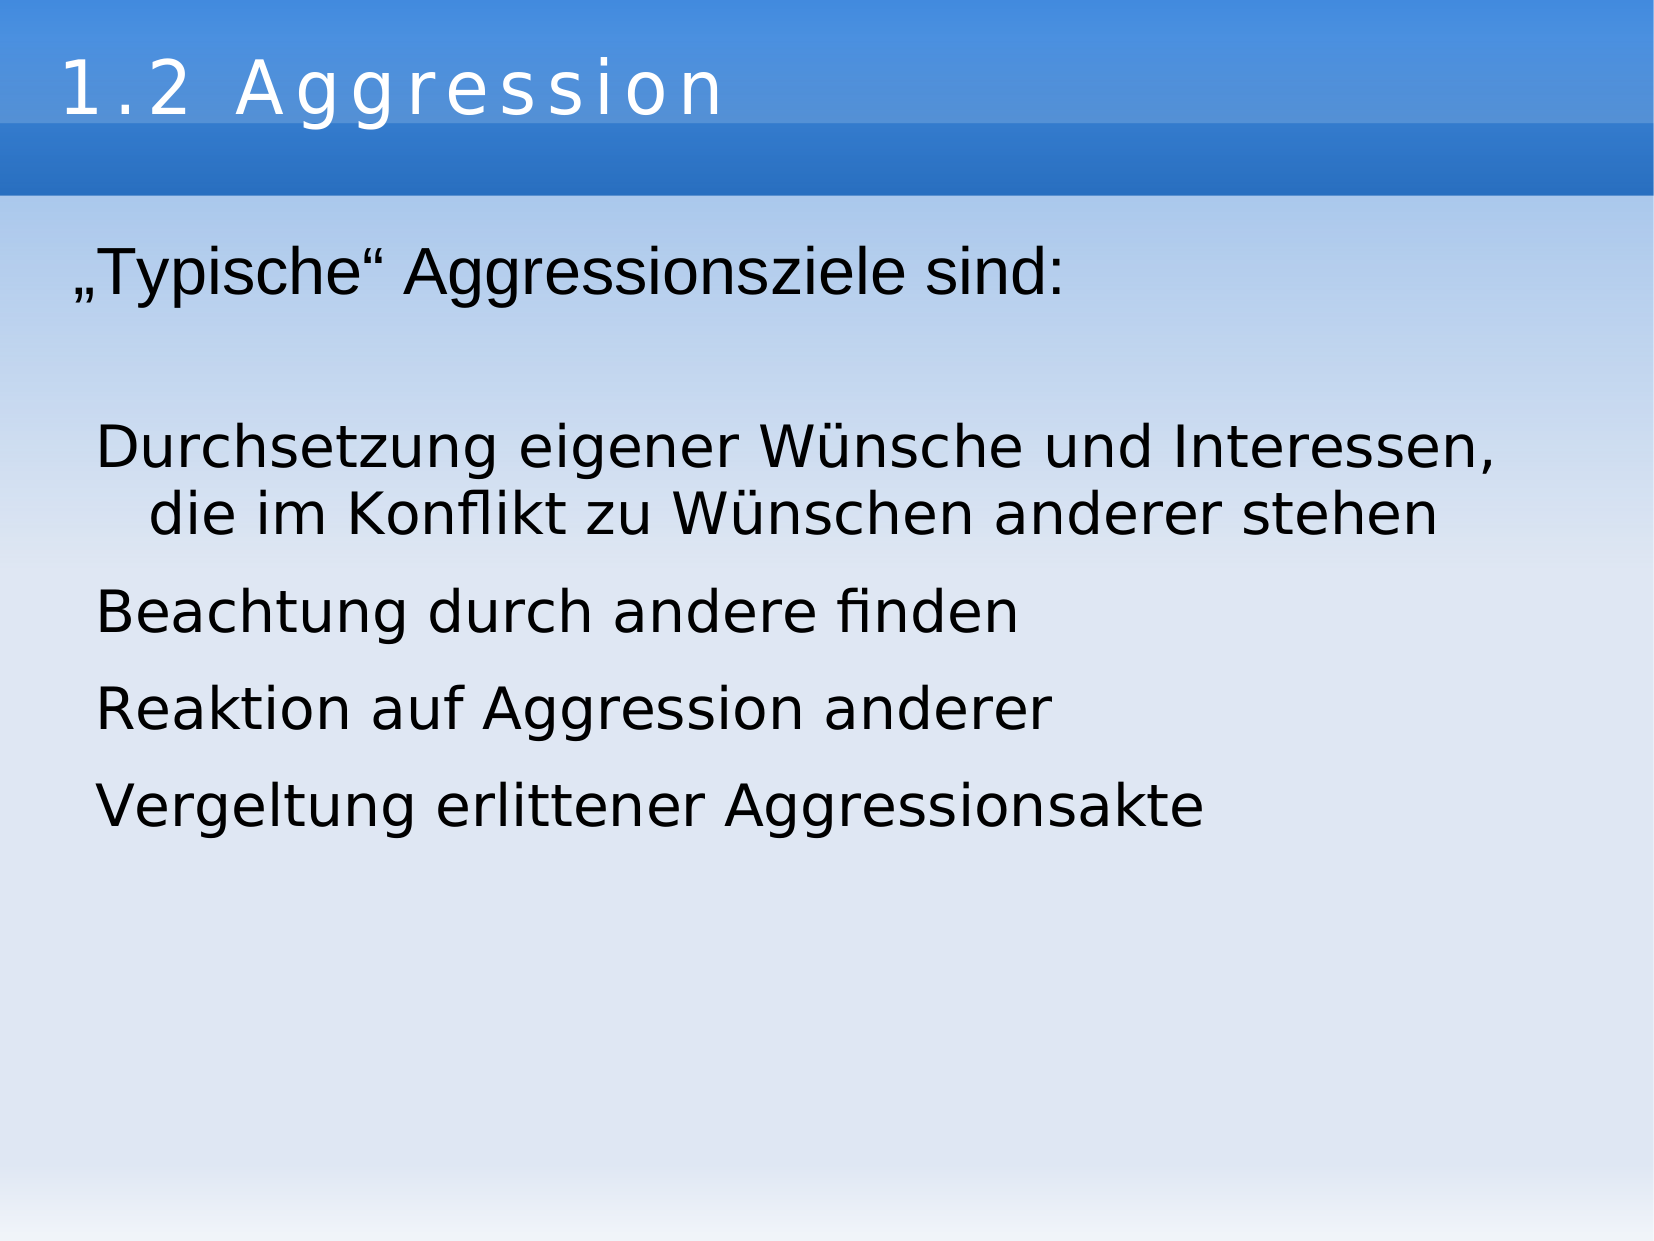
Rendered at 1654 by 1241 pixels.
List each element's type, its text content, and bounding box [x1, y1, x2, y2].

list Durchsetzung eigener Wünsche und Interessen, die im Konflikt zu Wünschen anderer stehen Beachtung durch andere finden Reaktion auf Aggression anderer Vergeltung erlittener Aggressionsakte [77, 413, 1565, 1063]
text_box „Typische“ Aggressionsziele sind: [59, 235, 1085, 325]
picture [0, 0, 1654, 1241]
title 1.2 Aggression [59, 0, 1654, 178]
